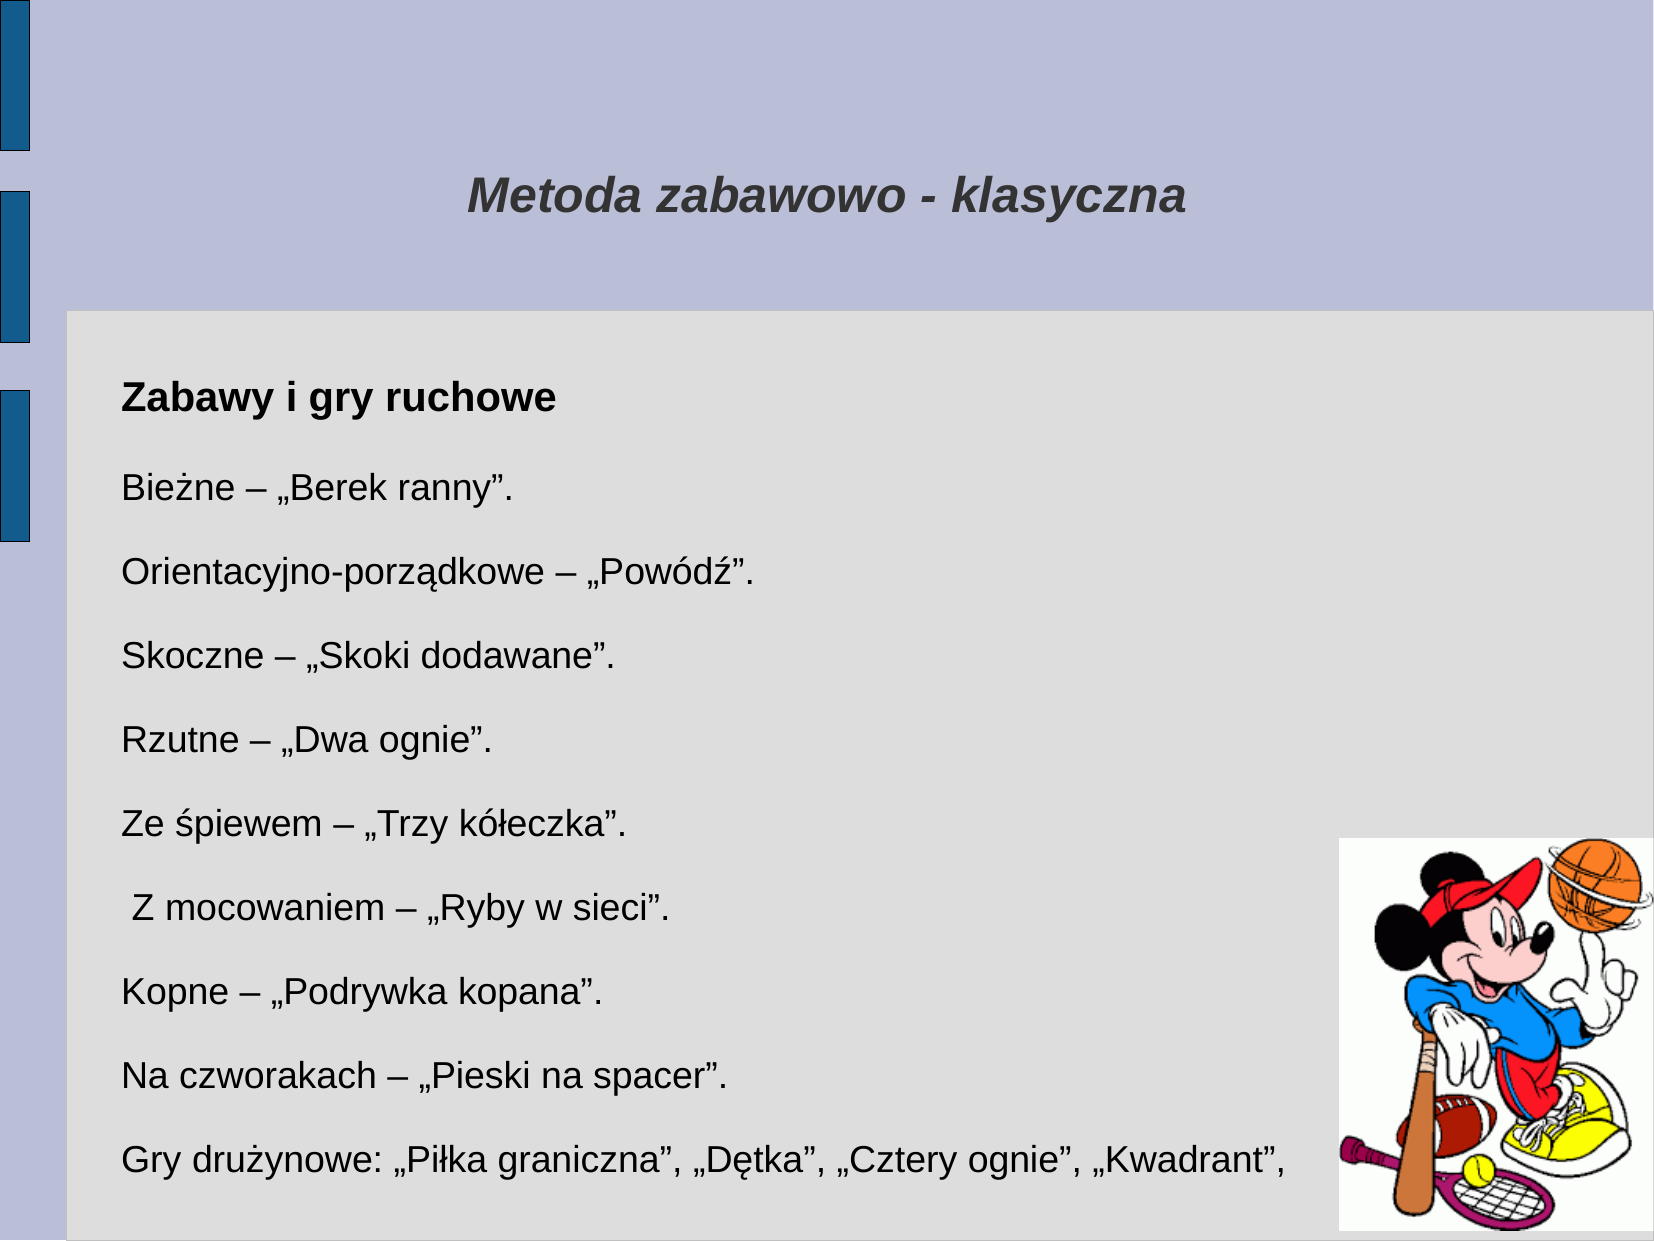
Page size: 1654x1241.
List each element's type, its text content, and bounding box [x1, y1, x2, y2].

title Metoda zabawowo - klasyczna [121, 91, 1534, 299]
text_box Zabawy i gry ruchowe Bieżne – „Berek ranny”. Orientacyjno-porządkowe – „Powódź”. Skoczne – „Skoki dodawane”. Rzutne – „Dwa ognie”. Ze śpiewem – „Trzy kółeczka”. Z mocowaniem – „Ryby w sieci”. Kopne – „Podrywka kopana”. Na czworakach – „Pieski na spacer”. Gry drużynowe: „Piłka graniczna”, „Dętka”, „Cztery ognie”, „Kwadrant”, [106, 366, 1501, 1191]
picture [1339, 838, 1654, 1231]
